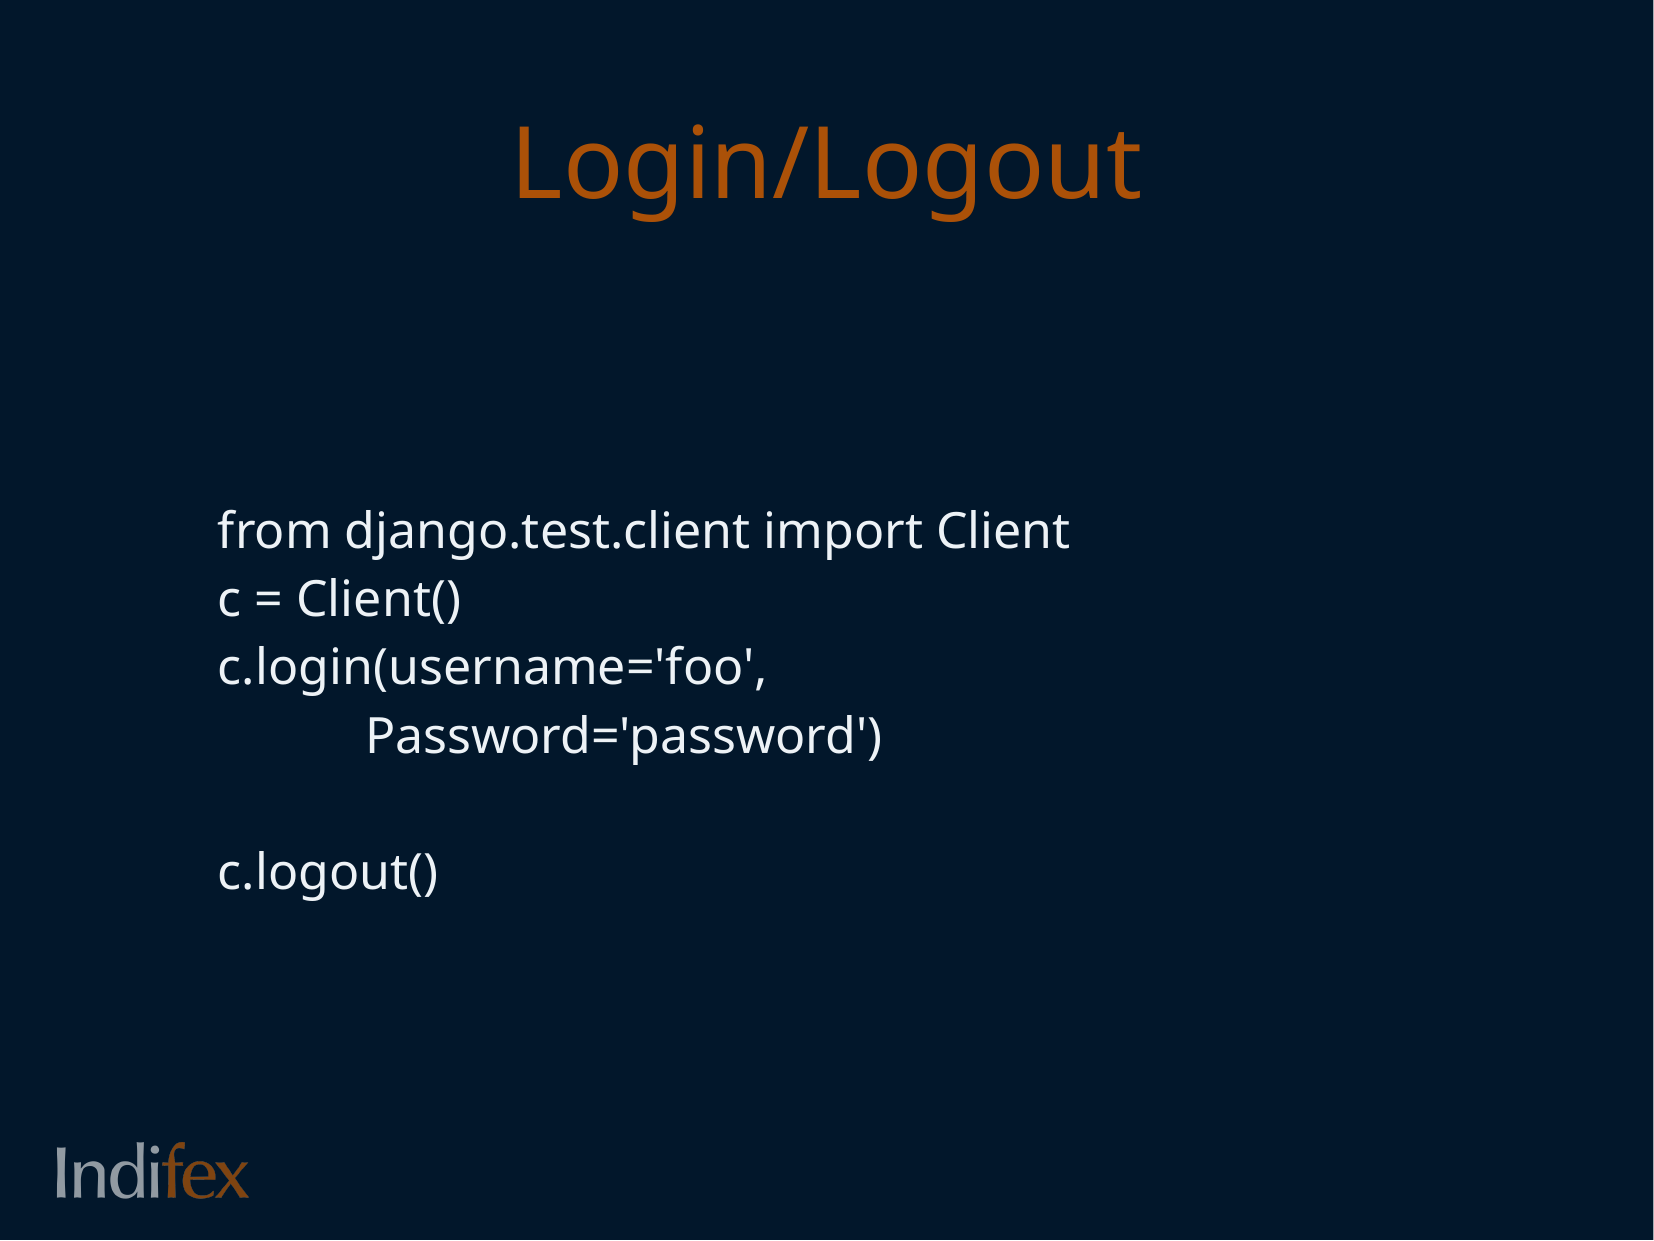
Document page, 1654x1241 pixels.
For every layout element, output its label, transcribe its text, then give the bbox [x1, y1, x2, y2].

picture [56, 1142, 249, 1241]
title Login/Logout [82, 49, 1571, 257]
text_box from django.test.client import Client c = Client() c.login(username='foo', Password='password') c.logout() [203, 487, 1415, 857]
